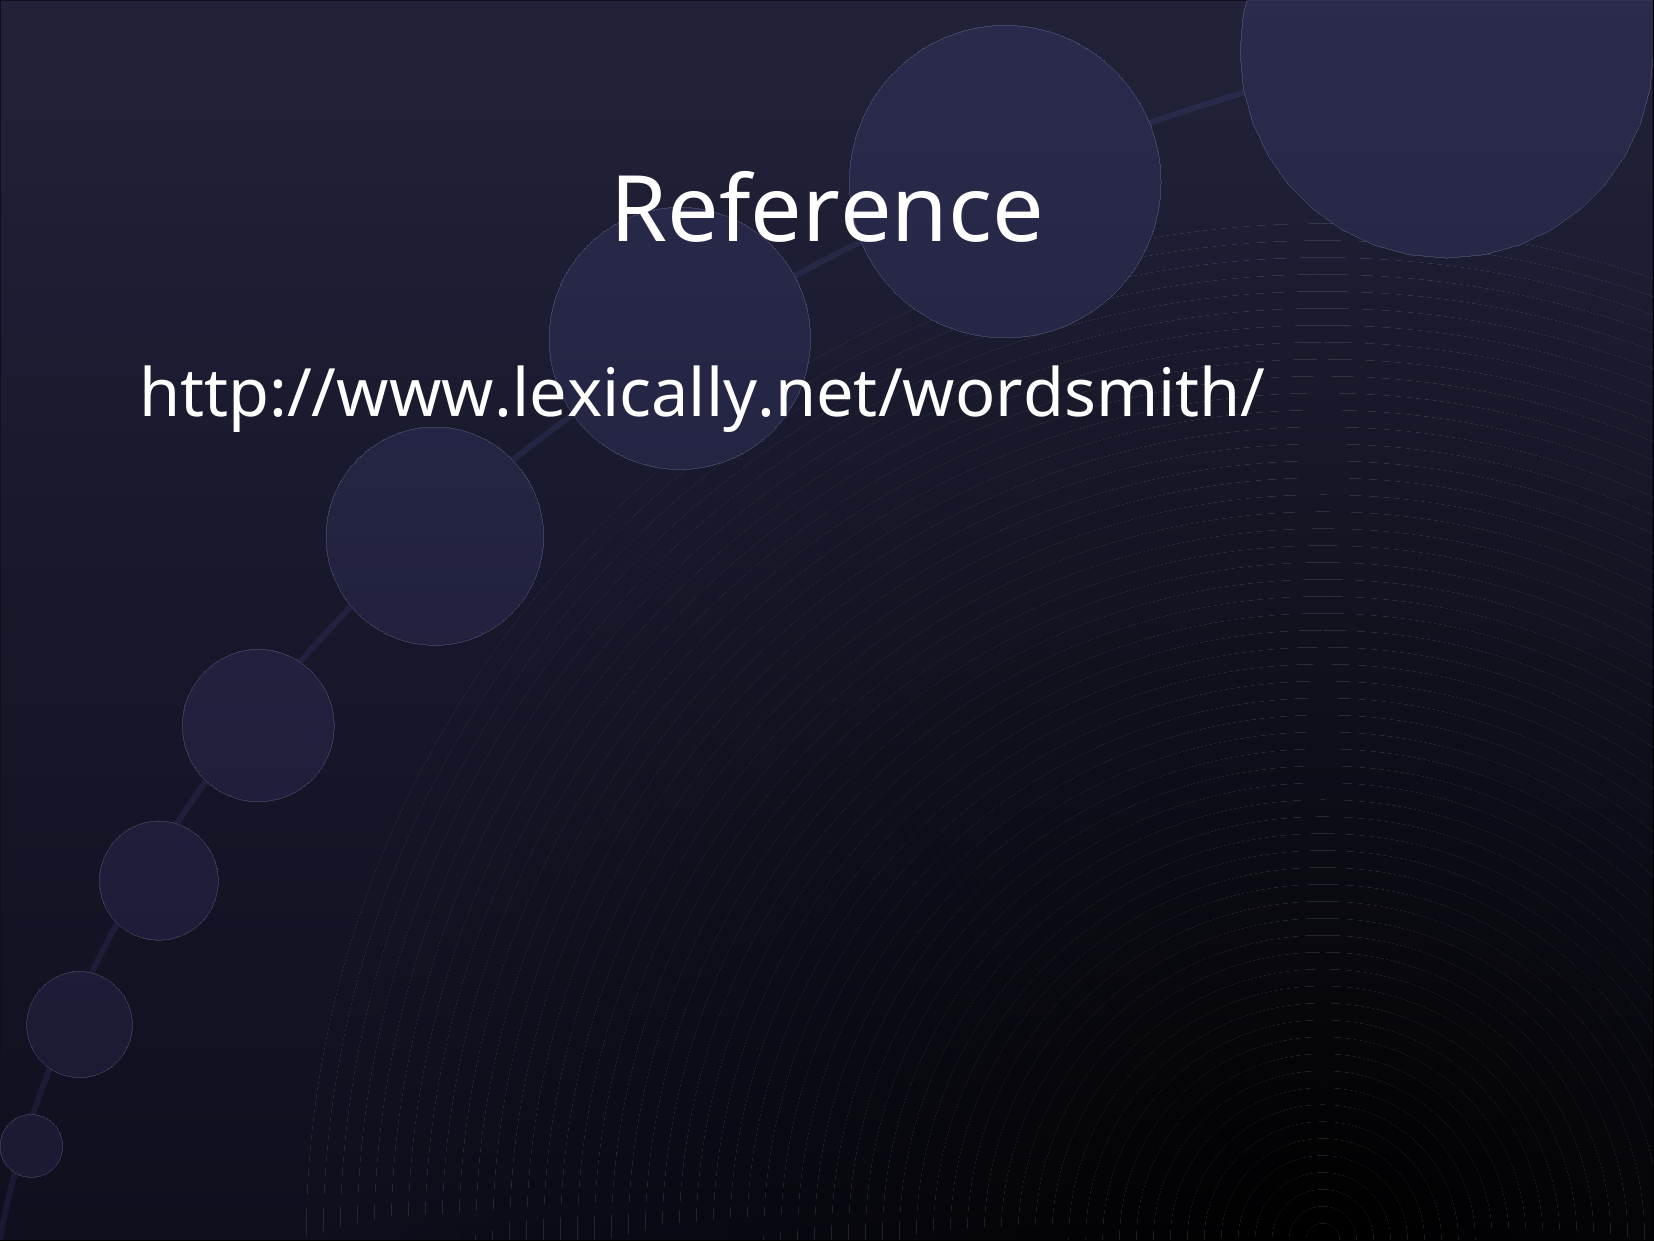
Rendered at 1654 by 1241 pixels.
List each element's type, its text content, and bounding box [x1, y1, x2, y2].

title Reference [121, 102, 1534, 311]
list http://www.lexically.net/wordsmith/ [121, 344, 1534, 1127]
